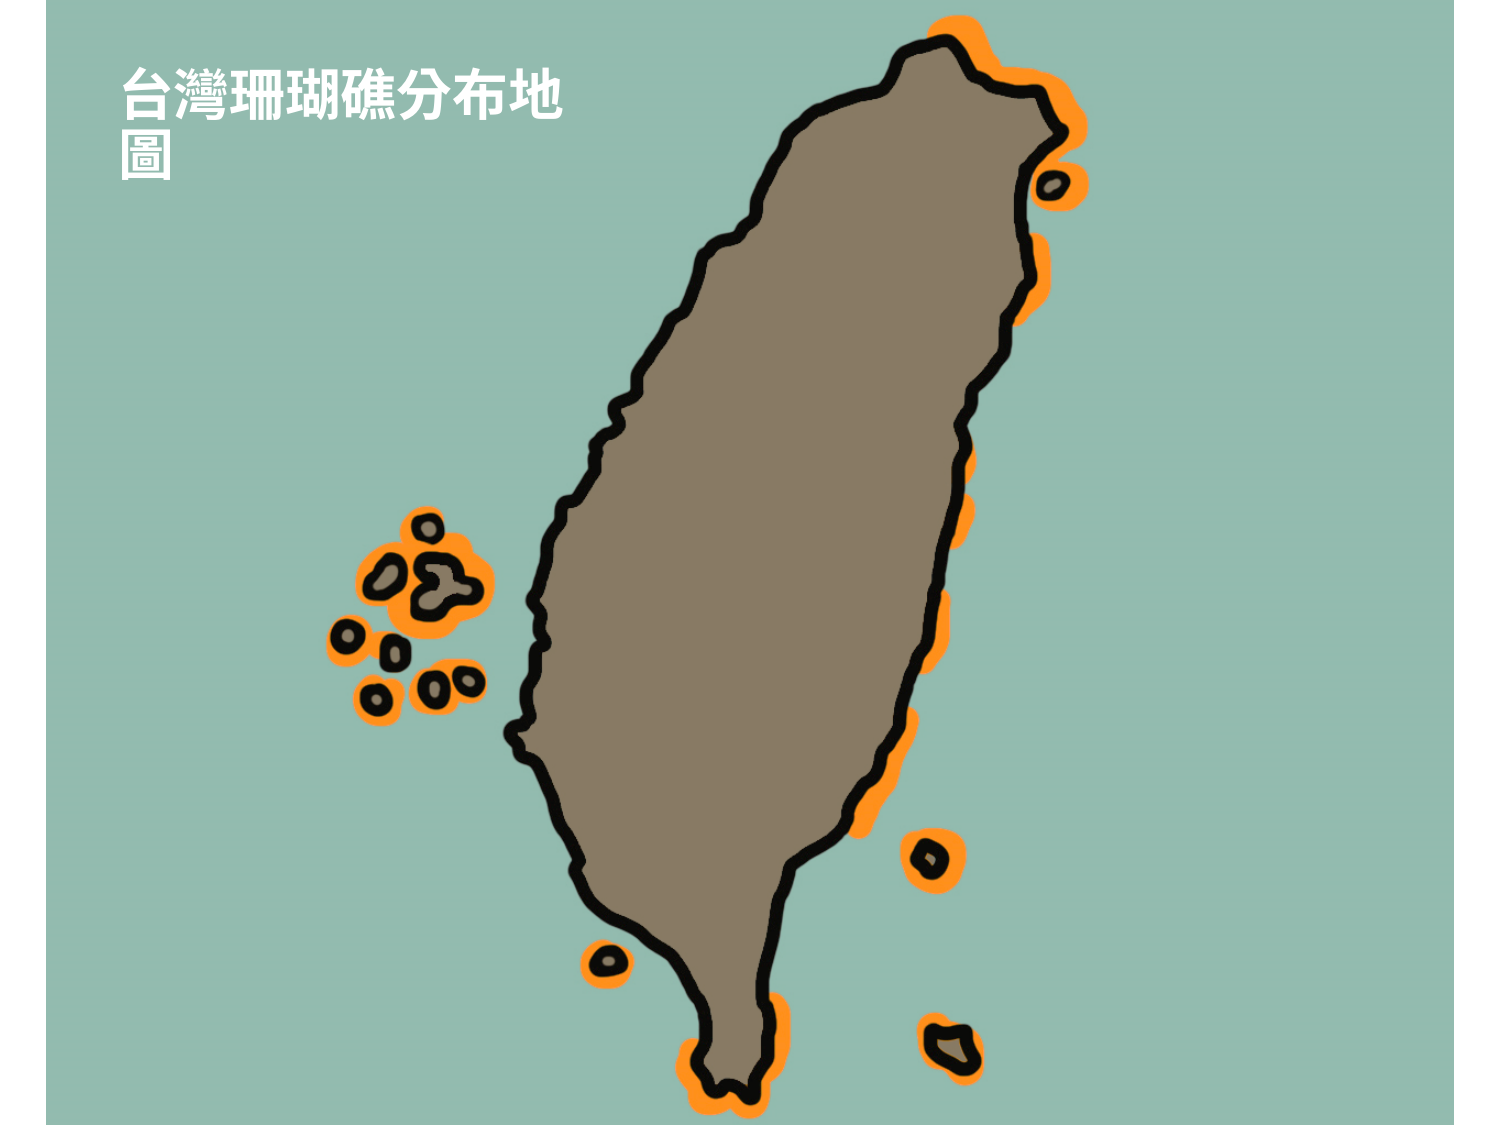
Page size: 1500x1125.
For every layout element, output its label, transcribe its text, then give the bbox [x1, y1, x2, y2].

title 台灣珊瑚礁分布地圖 [103, 59, 628, 196]
picture [46, 0, 1454, 1125]
